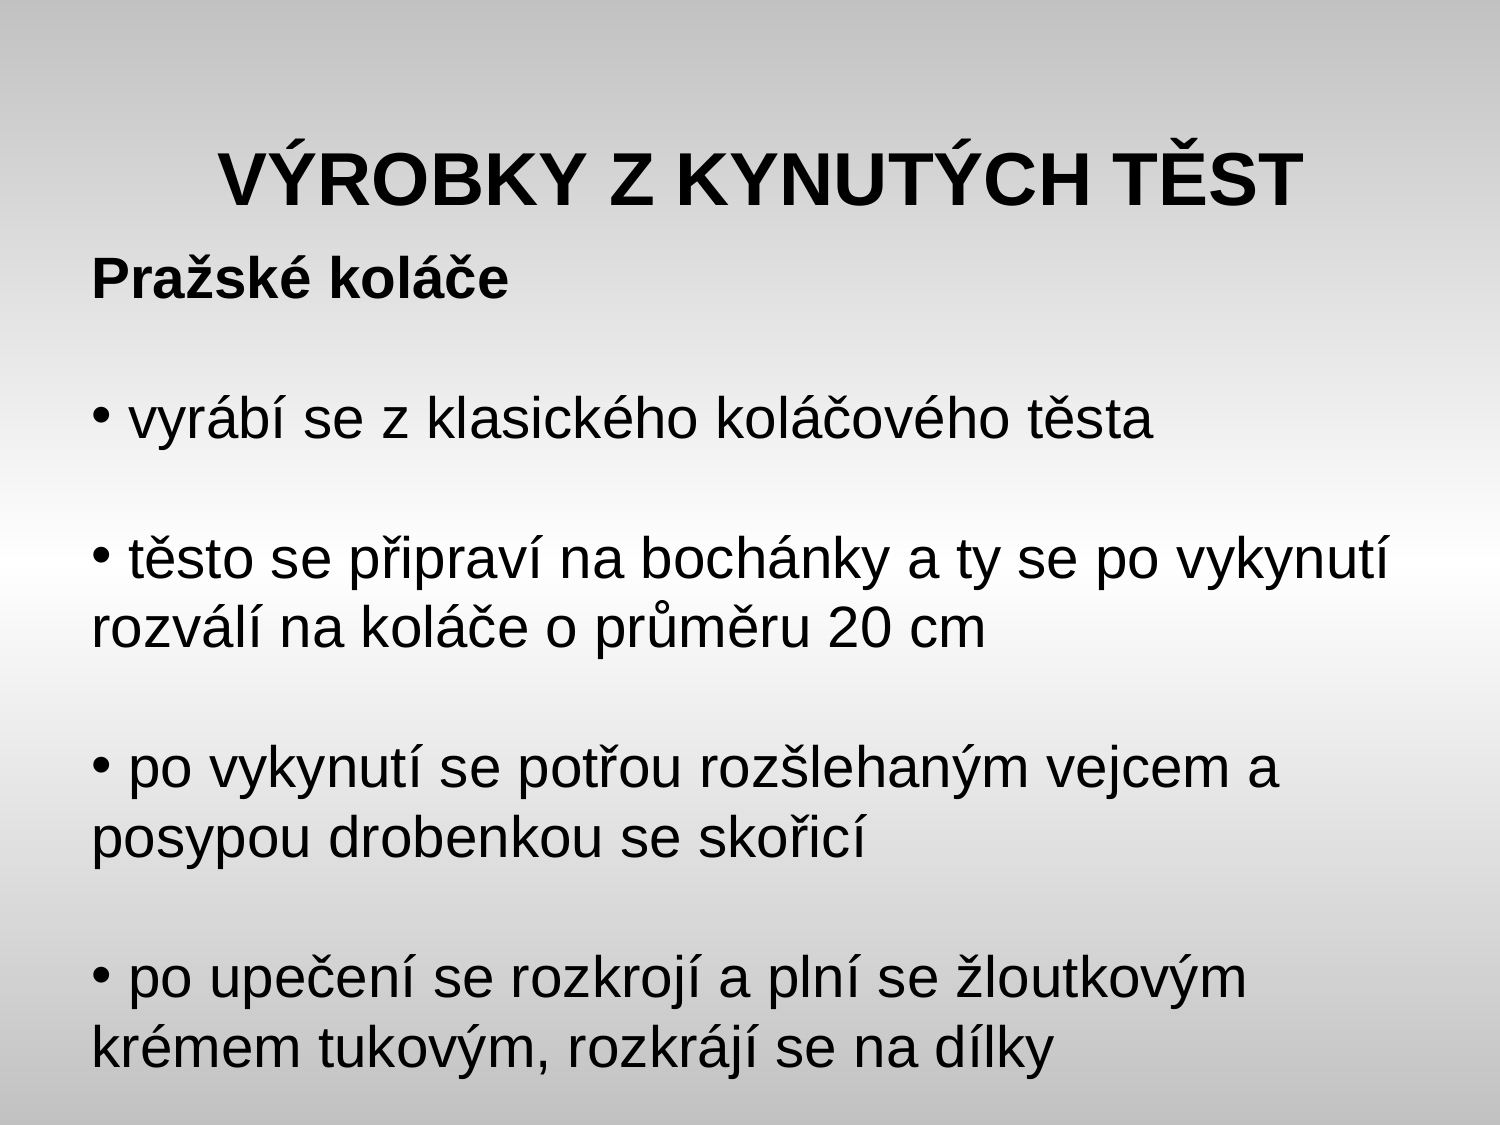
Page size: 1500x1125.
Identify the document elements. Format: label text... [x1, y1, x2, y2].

text_box VÝROBKY Z KYNUTÝCH TĚST [88, 101, 1414, 250]
list [75, 62, 1426, 1088]
text_box Pražské koláče vyrábí se z klasického koláčového těsta těsto se připraví na bochánky a ty se po vykynutí rozválí na koláče o průměru 20 cm po vykynutí se potřou rozšlehaným vejcem a posypou drobenkou se skořicí po upečení se rozkrojí a plní se žloutkovým krémem tukovým, rozkrájí se na dílky [76, 232, 1464, 1080]
